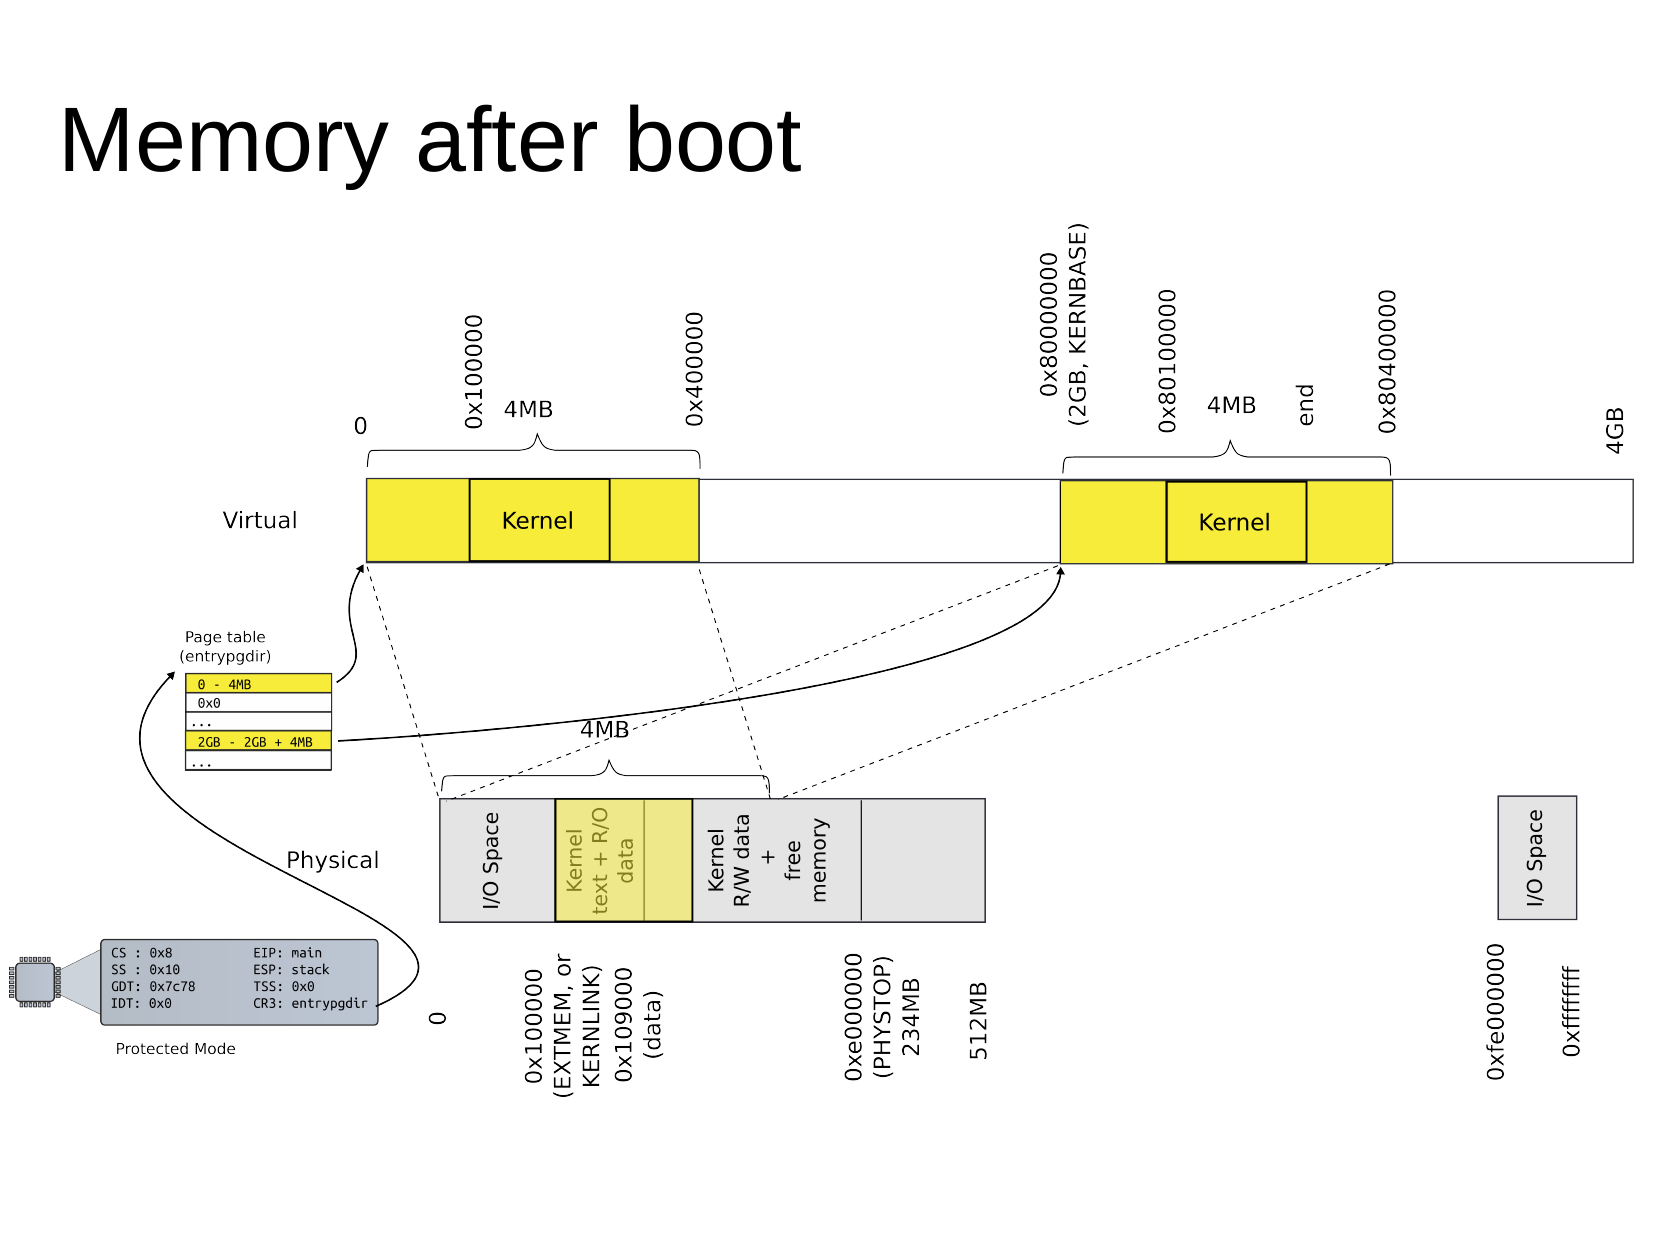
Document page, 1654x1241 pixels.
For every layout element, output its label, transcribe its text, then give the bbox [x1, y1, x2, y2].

title Memory after boot [37, 65, 826, 216]
picture [9, 224, 1634, 1097]
